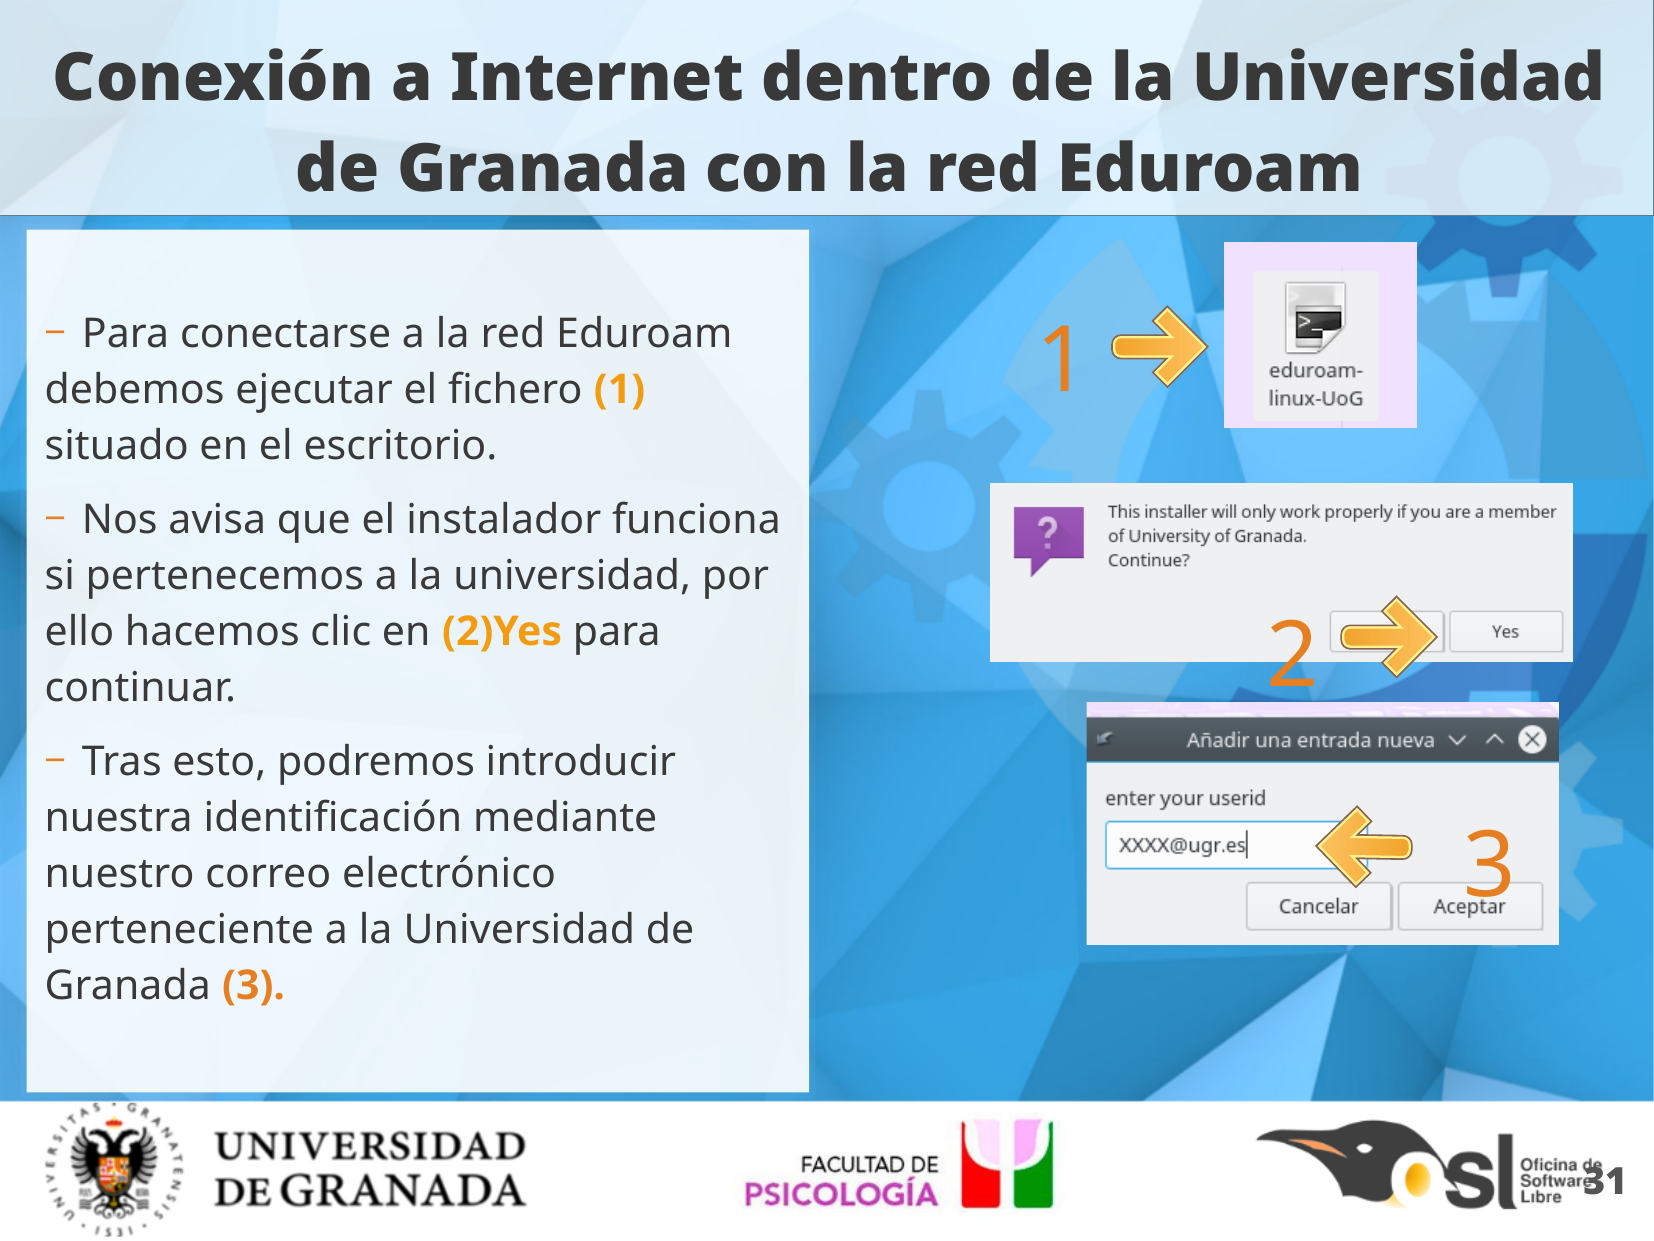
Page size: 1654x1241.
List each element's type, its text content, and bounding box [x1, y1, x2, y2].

text_box 2 [1251, 580, 1344, 702]
title Conexión a Internet dentro de la Universidad de Granada con la red Eduroam [26, 24, 1634, 216]
picture [0, 216, 1654, 1241]
list Para conectarse a la red Eduroam debemos ejecutar el fichero (1) situado en el escritorio. Nos avisa que el instalador funciona si pertenecemos a la universidad, por ello hacemos clic en (2)Yes para continuar. Tras esto, podremos introducir nuestra identificación mediante nuestro correo electrónico perteneciente a la Universidad de Granada (3). [26, 229, 810, 1093]
text_box 3 [1448, 791, 1541, 914]
text_box 1 [1021, 286, 1113, 409]
